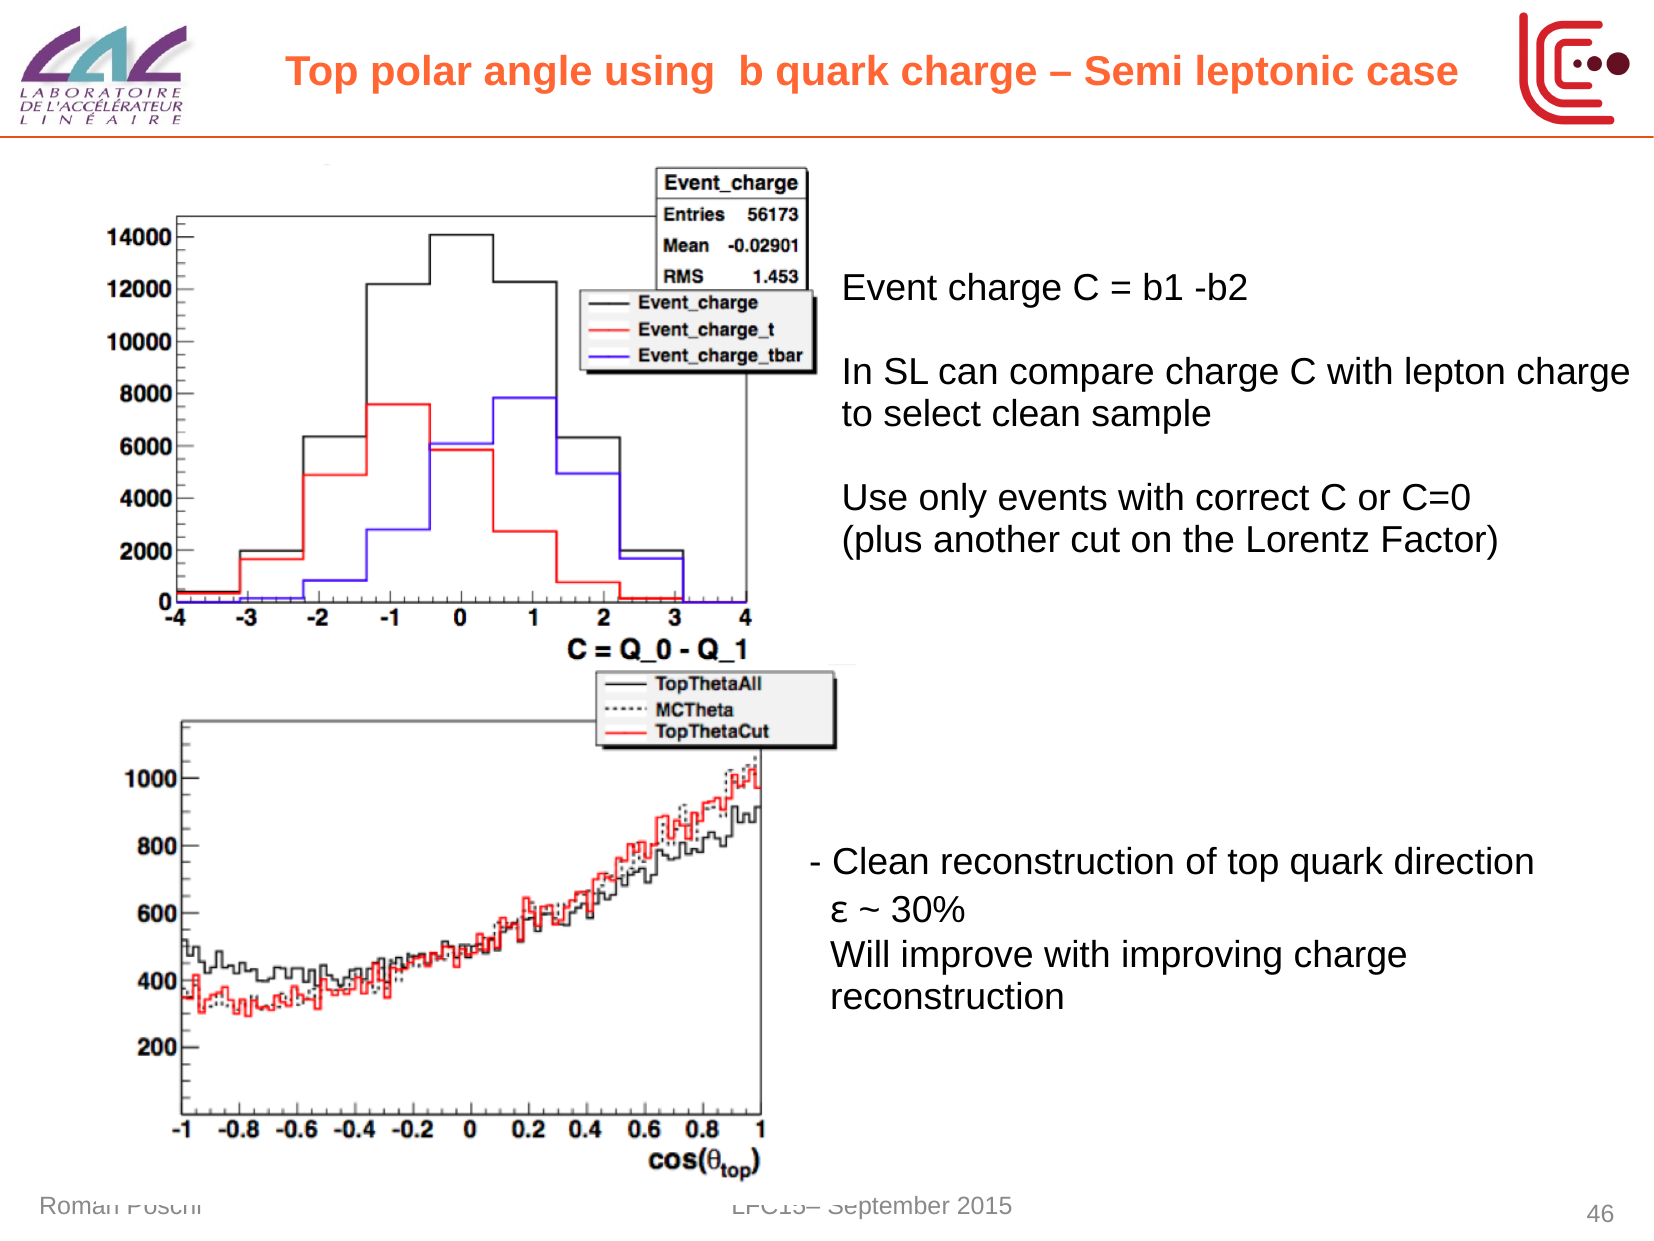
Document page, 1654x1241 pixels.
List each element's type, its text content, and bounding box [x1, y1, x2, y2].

picture [17, 22, 199, 127]
picture [65, 164, 856, 1205]
text_box Event charge C = b1 -b2 In SL can compare charge C with lepton charge to select clean sample Use only events with correct C or C=0 (plus another cut on the Lorentz Factor) [826, 258, 1654, 623]
title Top polar angle using b quark charge – Semi leptonic case [128, 29, 1617, 113]
picture [1508, 2, 1641, 135]
text_box - Clean reconstruction of top quark direction ε ~ 30% Will improve with improving charge reconstruction [794, 832, 1654, 1023]
